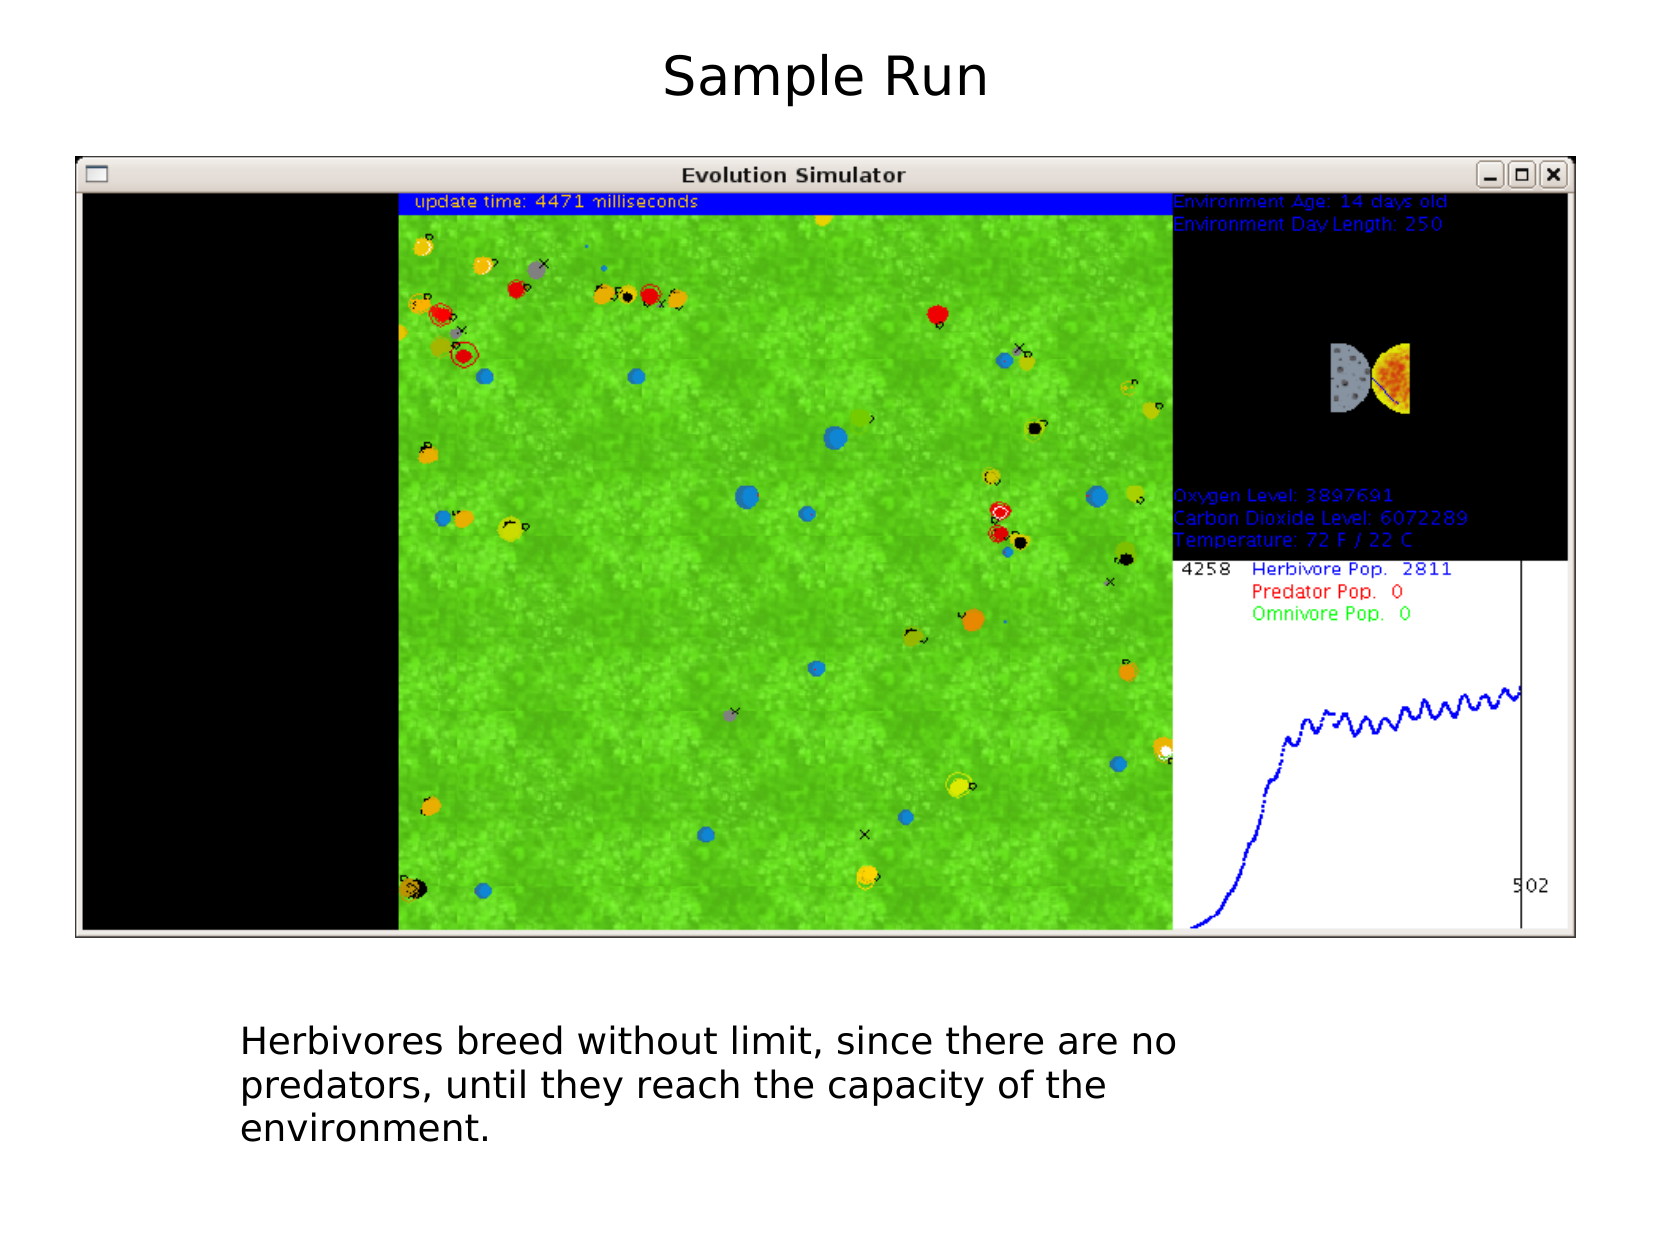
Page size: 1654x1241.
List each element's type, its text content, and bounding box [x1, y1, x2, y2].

text_box Sample Run [0, 37, 1654, 116]
text_box Herbivores breed without limit, since there are no predators, until they reach the capacity of the environment. [225, 1012, 1238, 1158]
picture [75, 156, 1576, 938]
